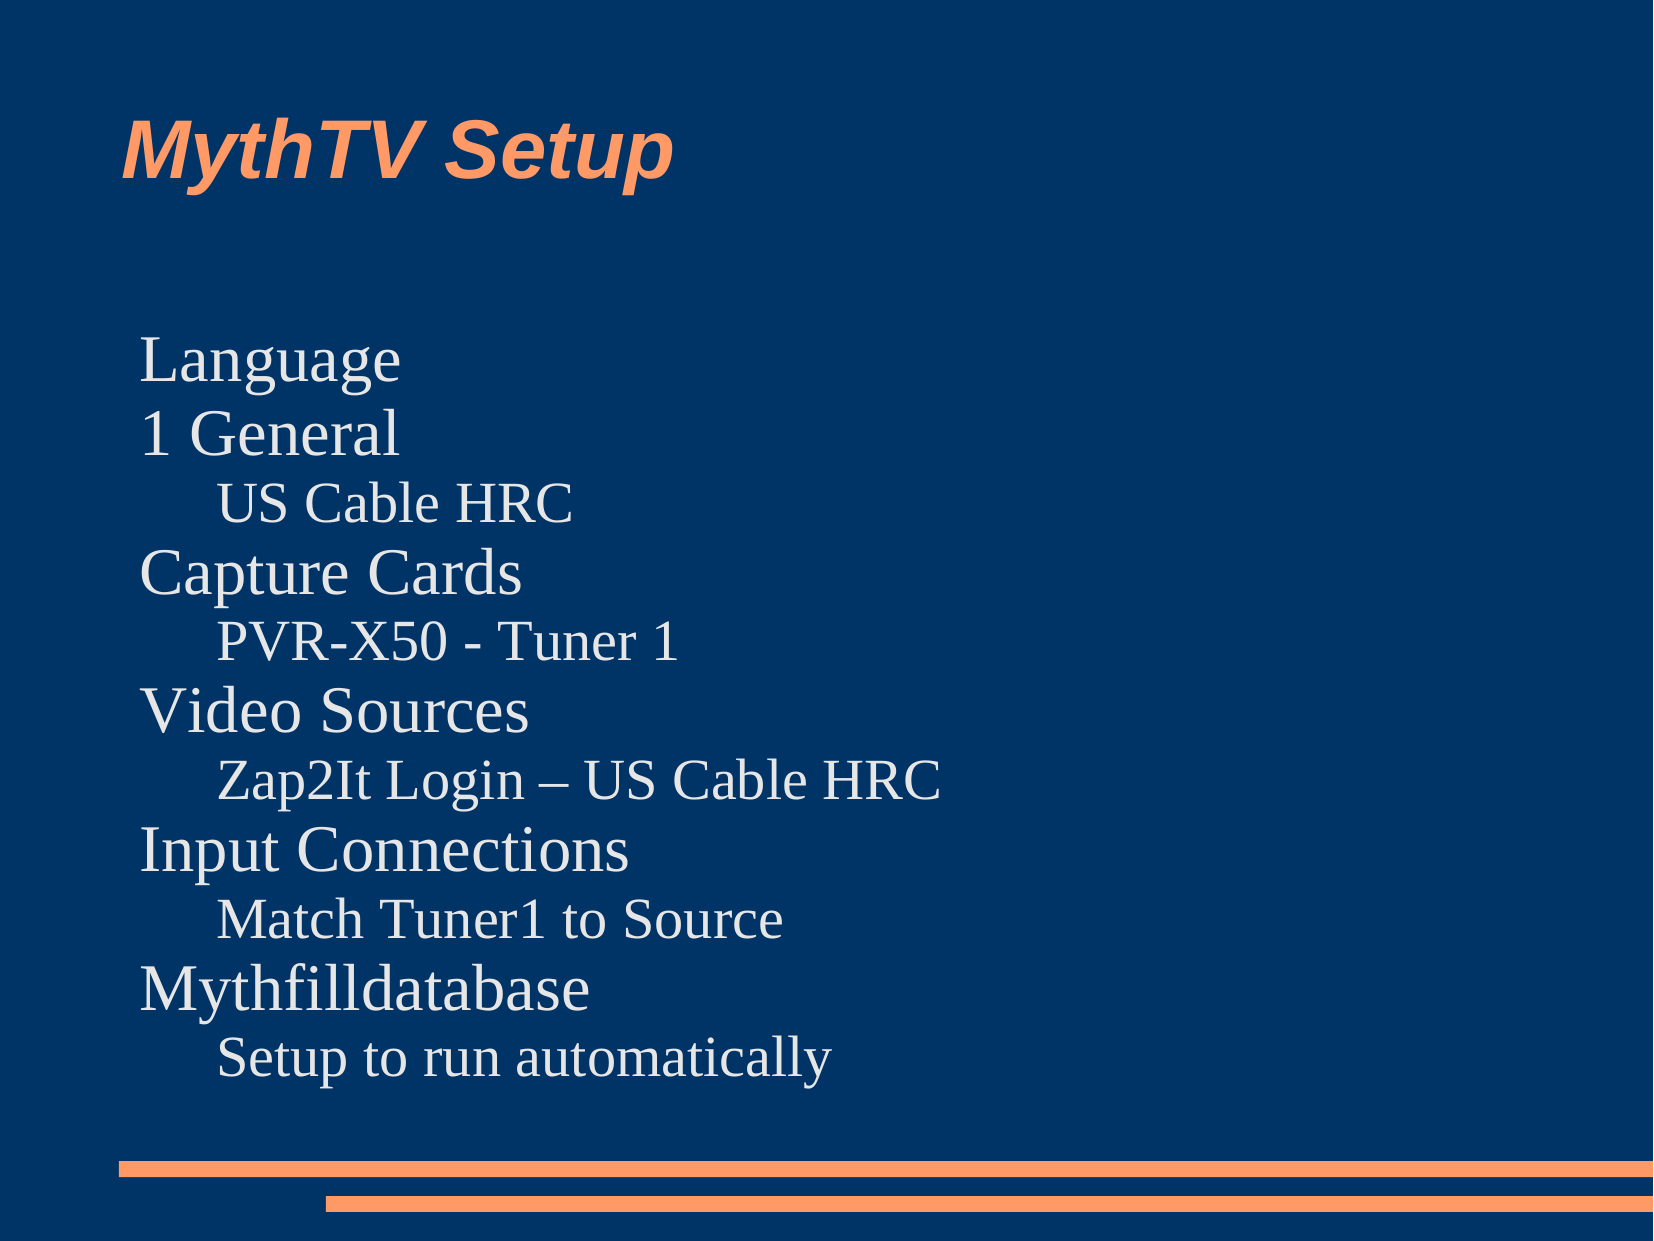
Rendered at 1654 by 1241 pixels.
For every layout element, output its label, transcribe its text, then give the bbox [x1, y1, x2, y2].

title MythTV Setup [121, 46, 1534, 254]
list Language 1 General US Cable HRC Capture Cards PVR-X50 - Tuner 1 Video Sources Zap2It Login – US Cable HRC Input Connections Match Tuner1 to Source Mythfilldatabase Setup to run automatically [121, 322, 1561, 1133]
